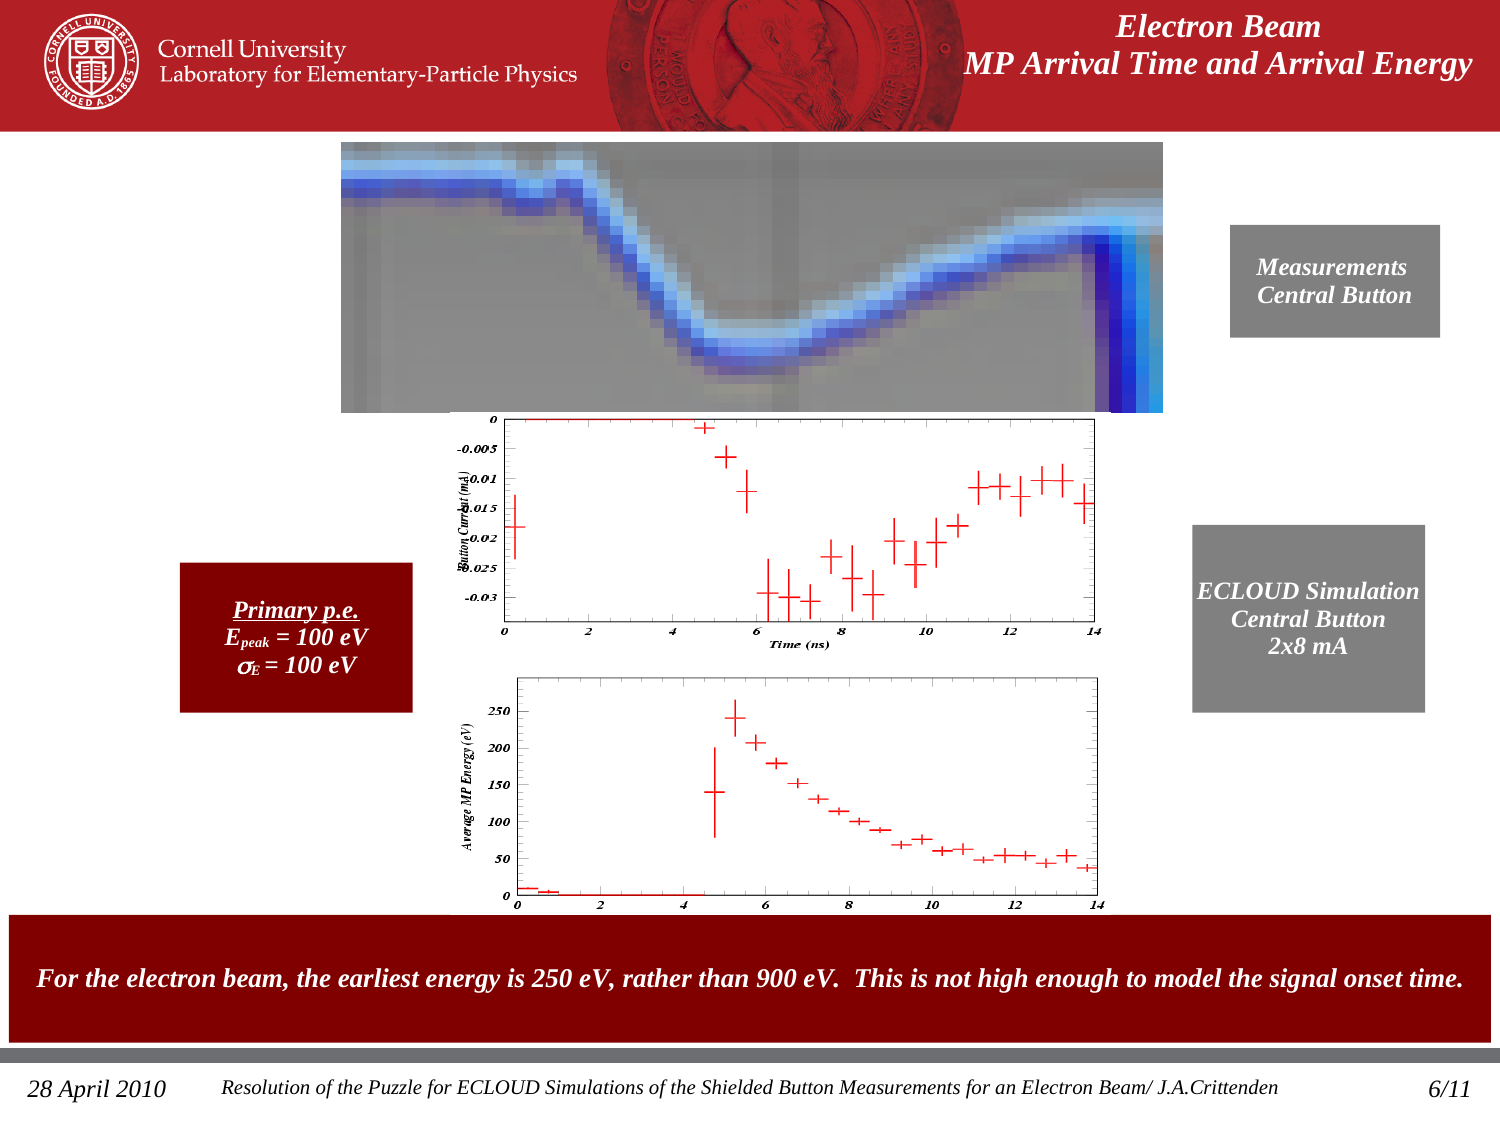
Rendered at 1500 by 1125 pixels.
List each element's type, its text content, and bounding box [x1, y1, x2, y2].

text_box Primary p.e. Epeak = 100 eV sE = 100 eV [179, 562, 413, 713]
text_box For the electron beam, the earliest energy is 250 eV, rather than 900 eV. This is not high enough to model the signal onset time. [8, 914, 1491, 1043]
picture [341, 142, 1163, 653]
text_box ECLOUD Simulation Central Button 2x8 mA [1192, 524, 1426, 713]
text_box Electron Beam MP Arrival Time and Arrival Energy [937, 0, 1500, 113]
picture [0, 0, 1500, 132]
picture [450, 674, 1111, 916]
text_box Measurements Central Button [1230, 224, 1441, 338]
